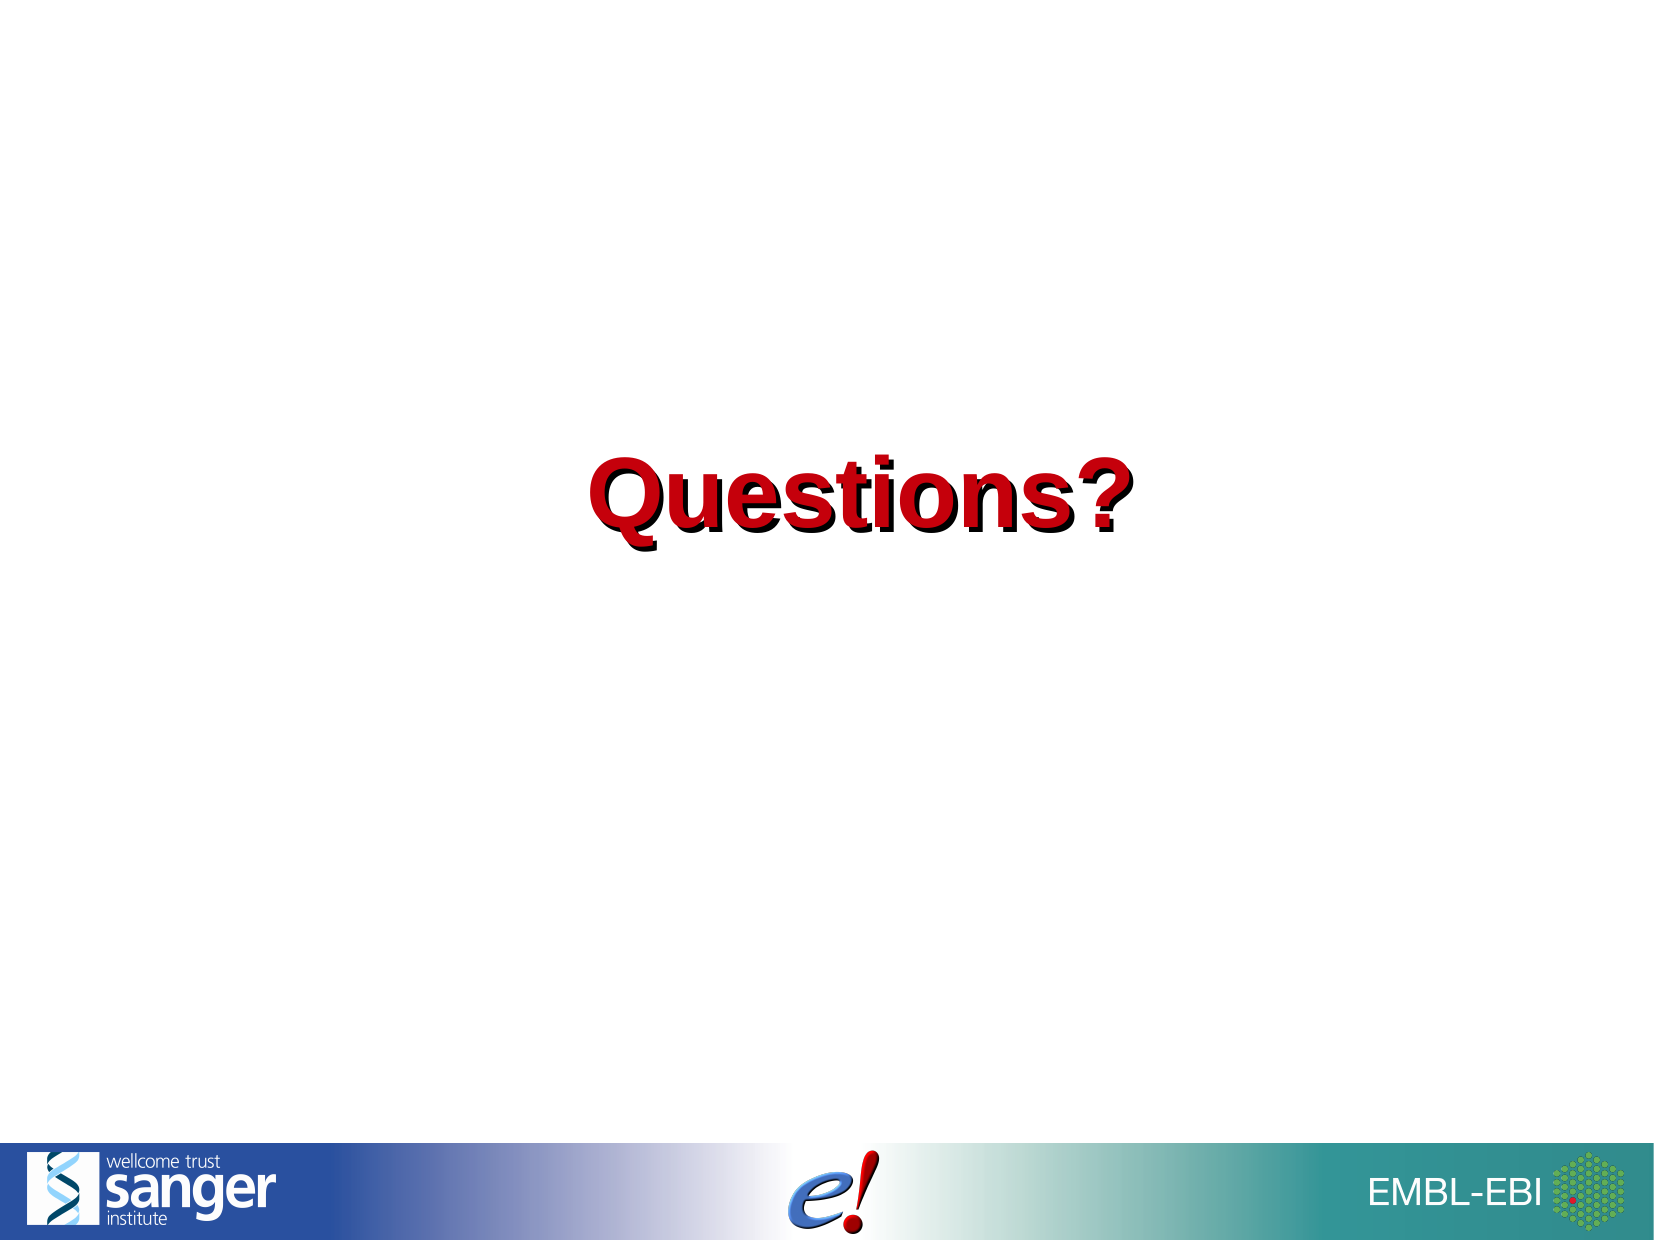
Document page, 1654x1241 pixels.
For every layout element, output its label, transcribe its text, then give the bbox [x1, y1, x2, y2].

title Questions? [45, 404, 1639, 563]
picture [0, 1143, 1654, 1240]
